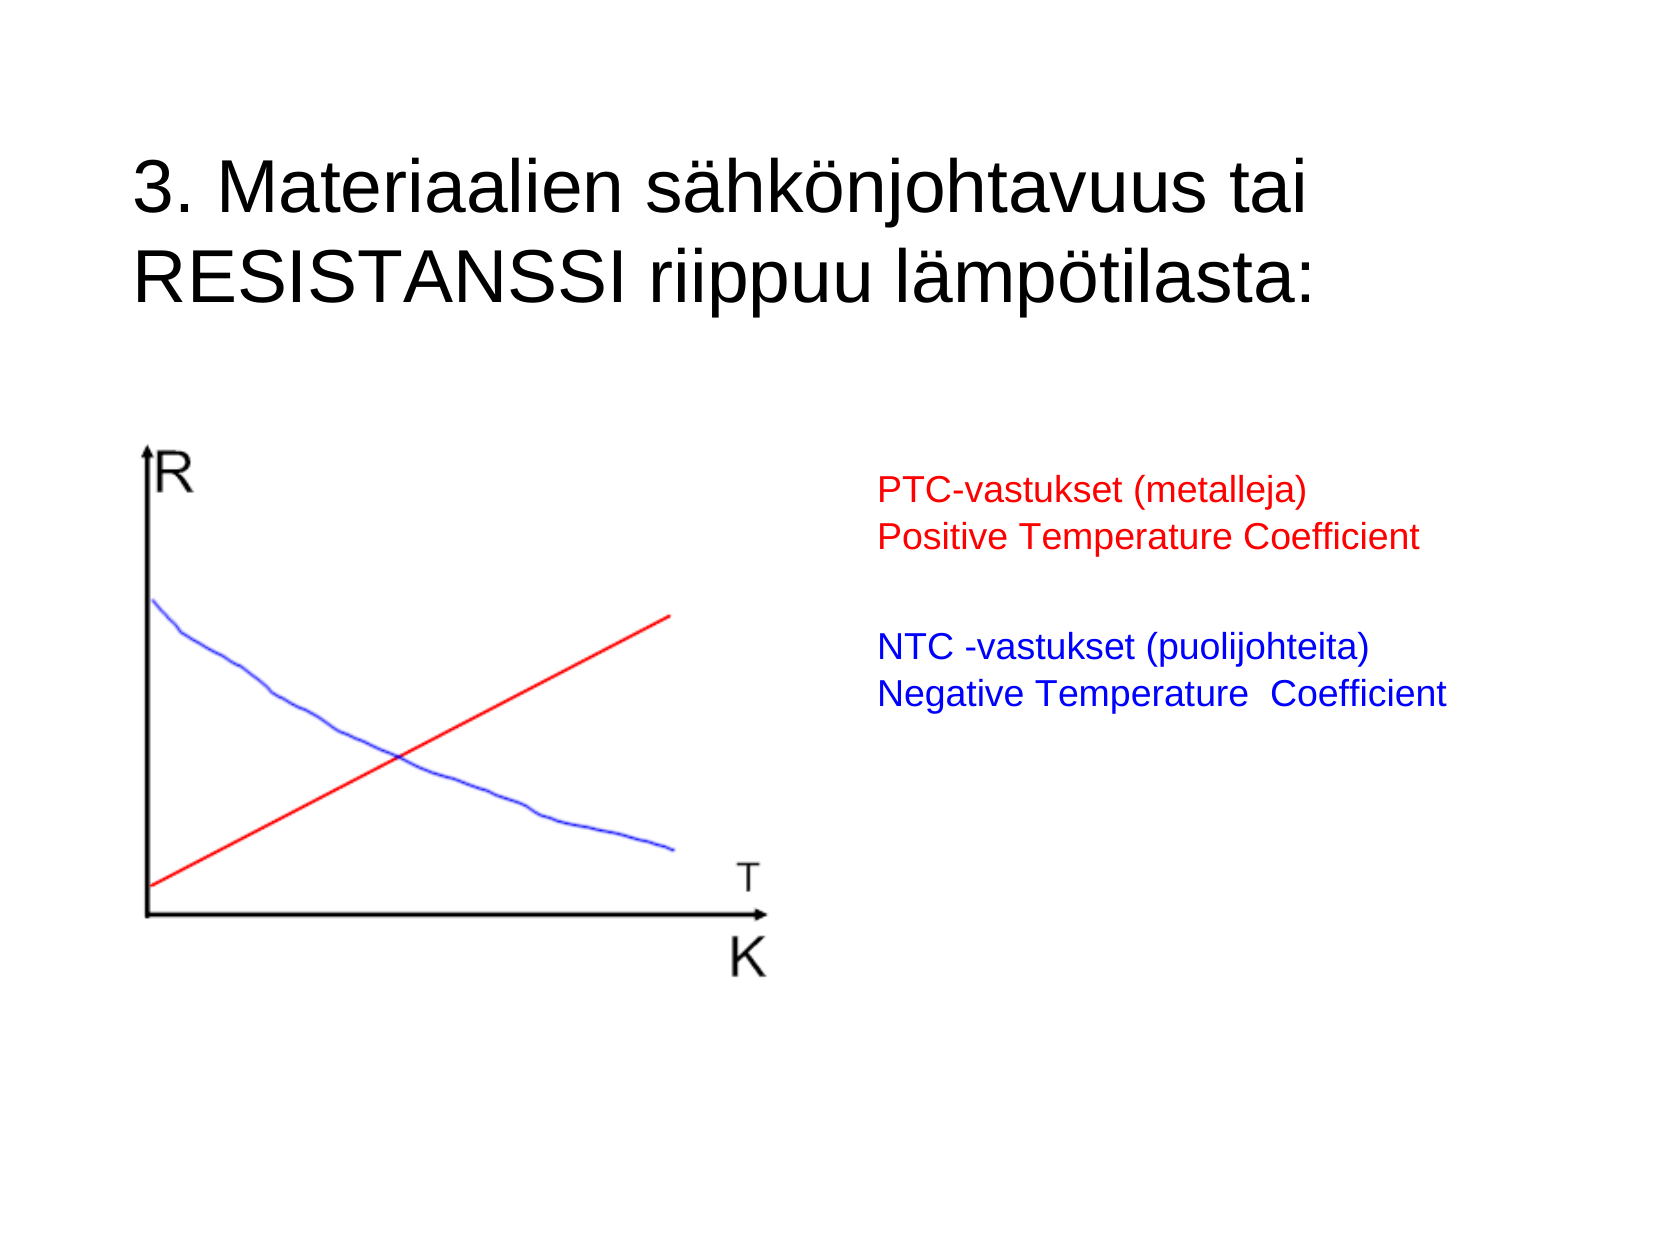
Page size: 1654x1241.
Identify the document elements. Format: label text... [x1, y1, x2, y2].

picture [107, 404, 797, 1018]
text_box PTC-vastukset (metalleja) Positive Temperature Coefficient NTC -vastukset (puolijohteita) Negative Temperature Coefficient [862, 457, 1463, 721]
text_box 3. Materiaalien sähkönjohtavuus tai RESISTANSSI riippuu lämpötilasta: [118, 129, 1345, 325]
